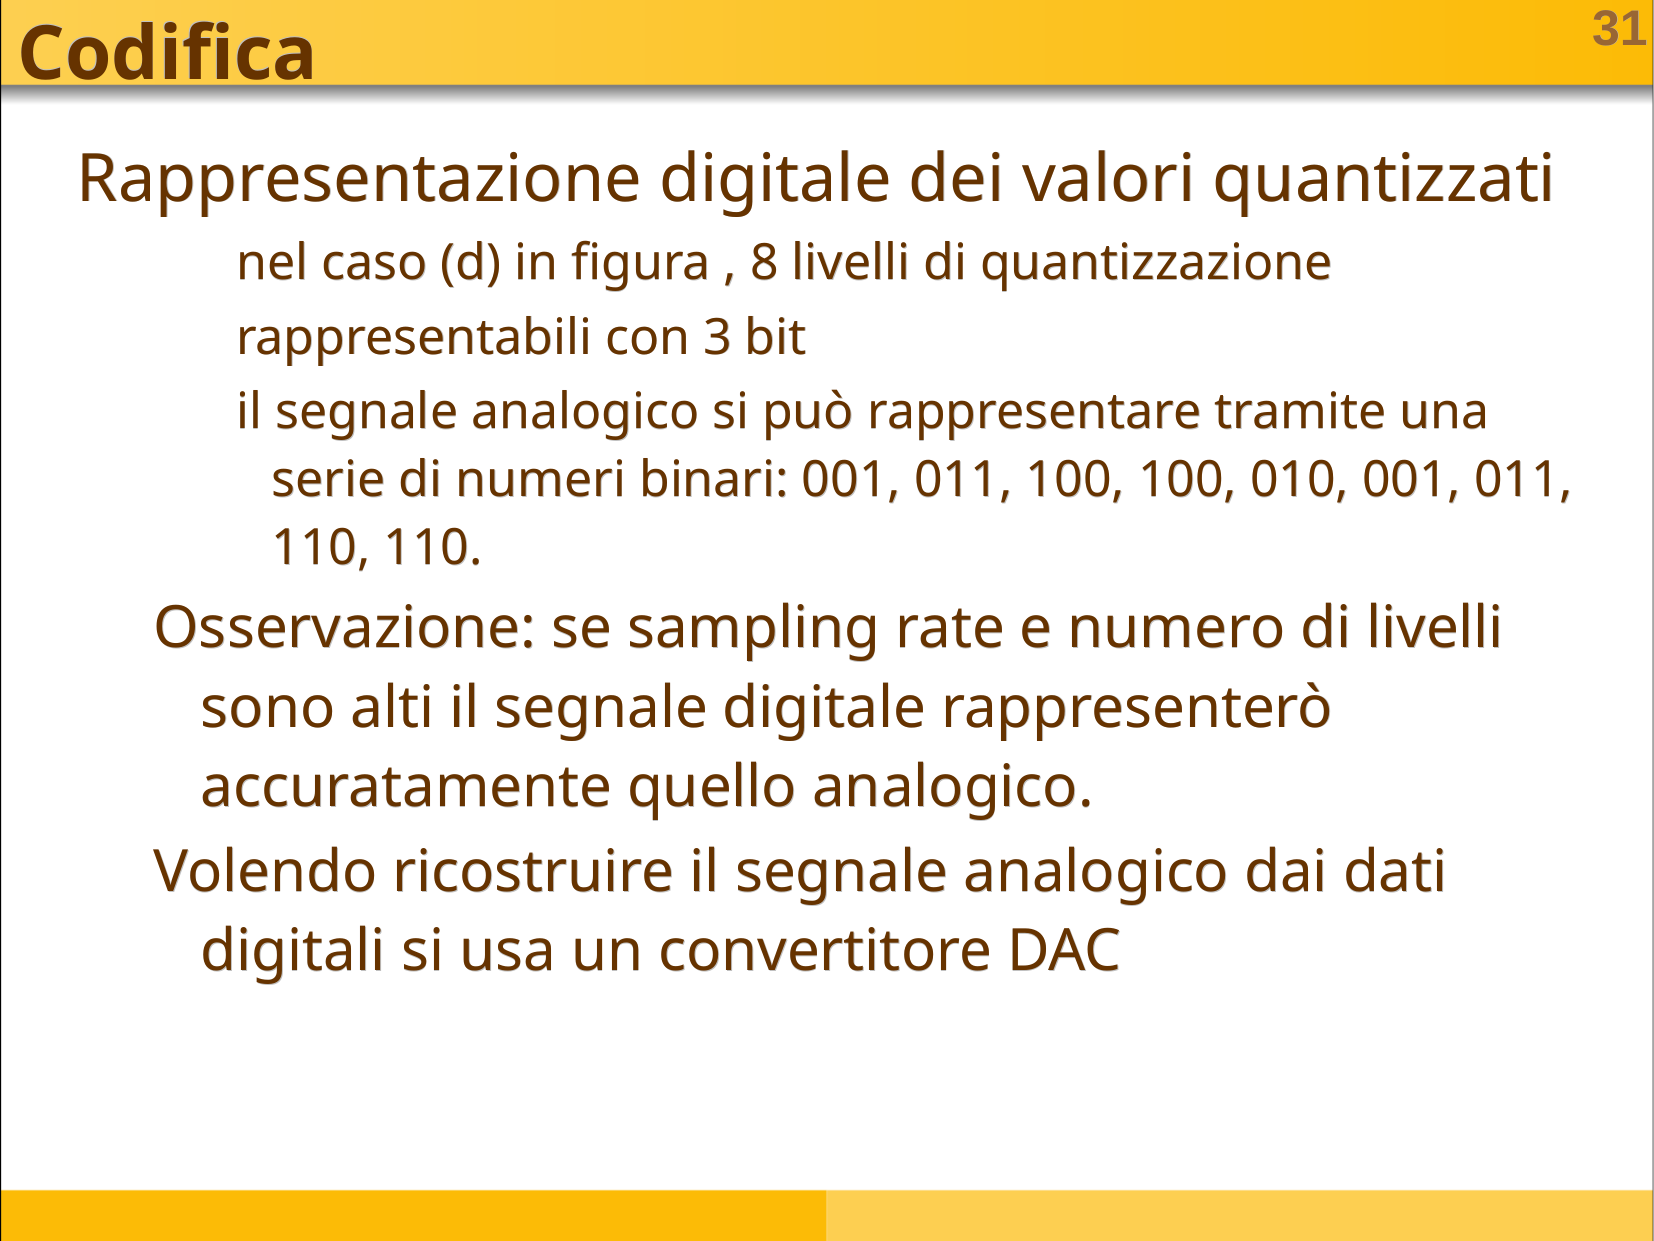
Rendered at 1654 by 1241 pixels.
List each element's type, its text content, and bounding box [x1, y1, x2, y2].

title Codifica [0, 0, 1477, 87]
picture [0, 0, 1654, 1241]
list Rappresentazione digitale dei valori quantizzati nel caso (d) in figura , 8 livelli di quantizzazione rappresentabili con 3 bit il segnale analogico si può rappresentare tramite una serie di numeri binari: 001, 011, 100, 100, 010, 001, 011, 110, 110. Osservazione: se sampling rate e numero di livelli sono alti il segnale digitale rappresenterò accuratamente quello analogico. Volendo ricostruire il segnale analogico dai dati digitali si usa un convertitore DAC [59, 129, 1595, 1149]
